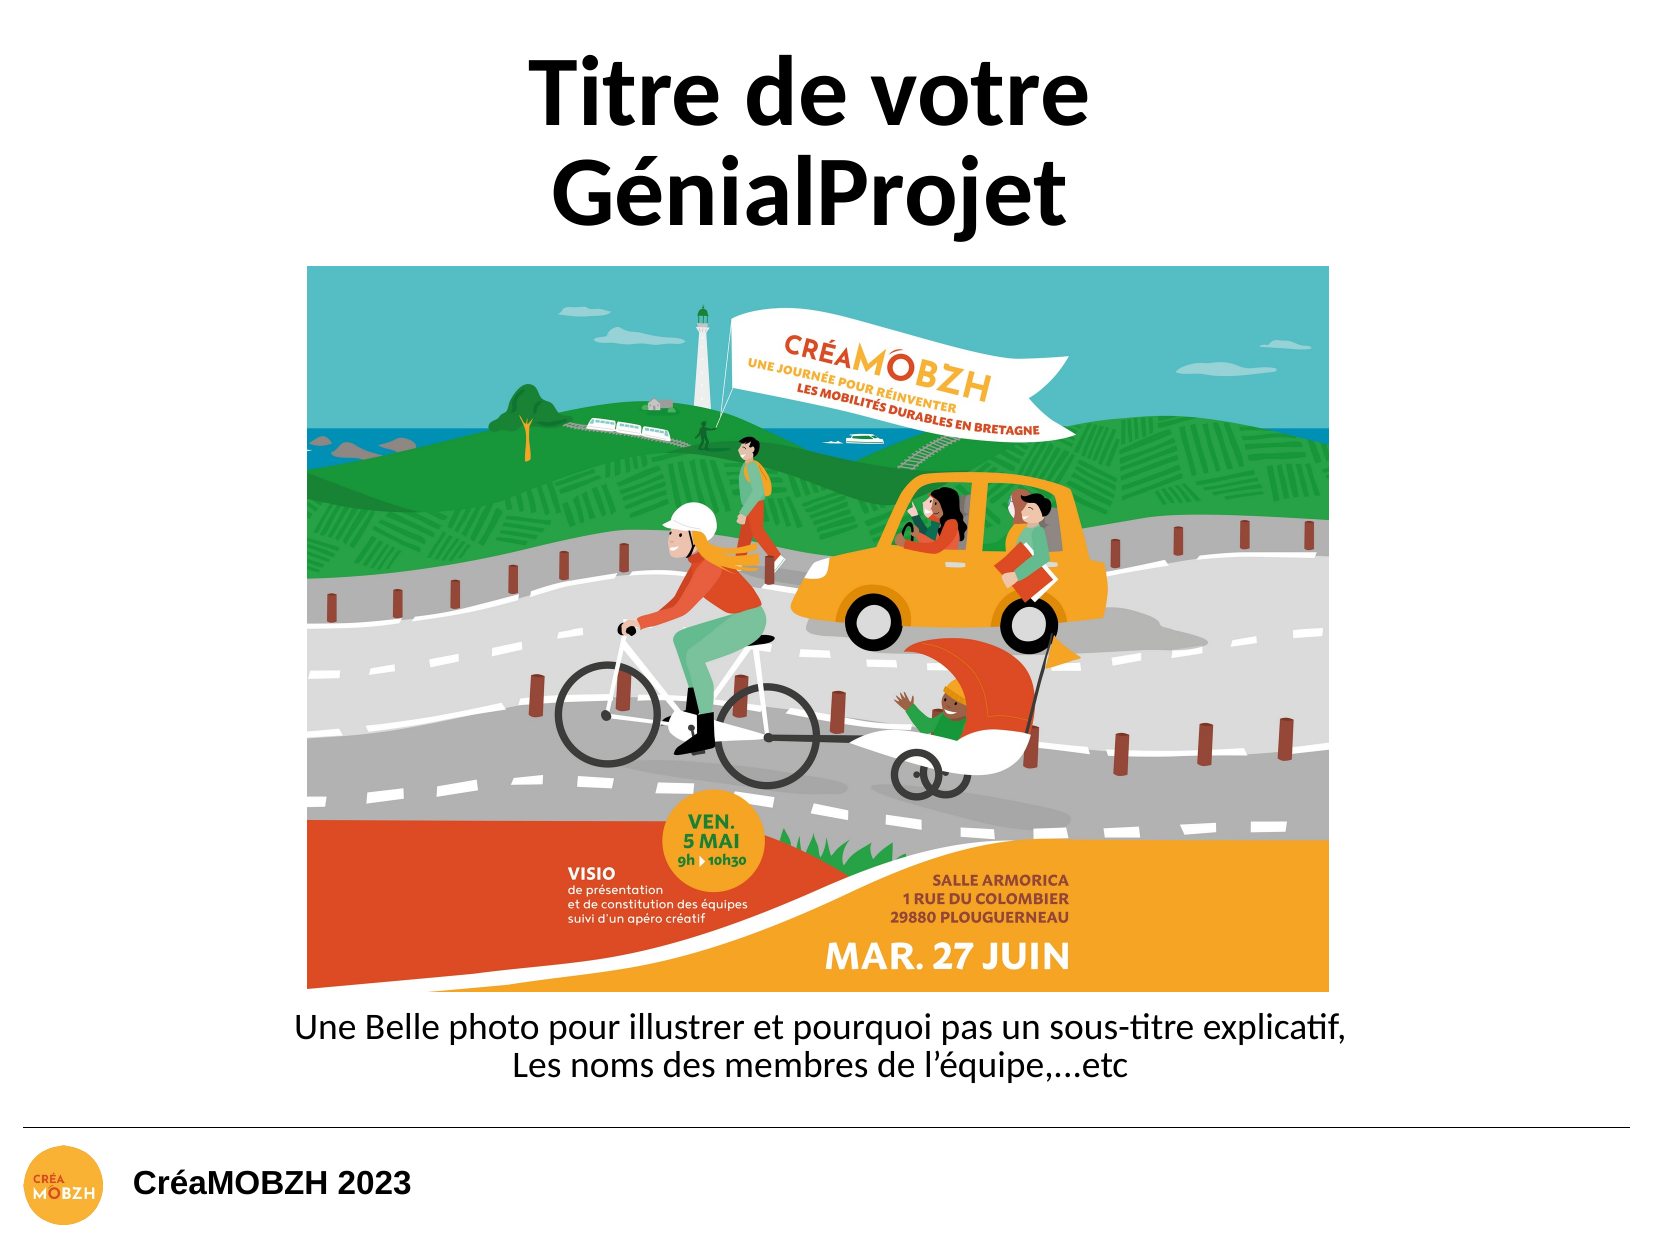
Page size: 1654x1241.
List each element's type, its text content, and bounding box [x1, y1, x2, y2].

picture [307, 266, 1329, 992]
text_box Une Belle photo pour illustrer et pourquoi pas un sous-titre explicatif, Les noms des membres de l’équipe,...etc [200, 1003, 1441, 1103]
picture [310, 437, 331, 445]
title Titre de votre GénialProjet [295, 47, 1347, 255]
picture [23, 1145, 103, 1225]
text_box CréaMOBZH 2023 [118, 1157, 1040, 1210]
